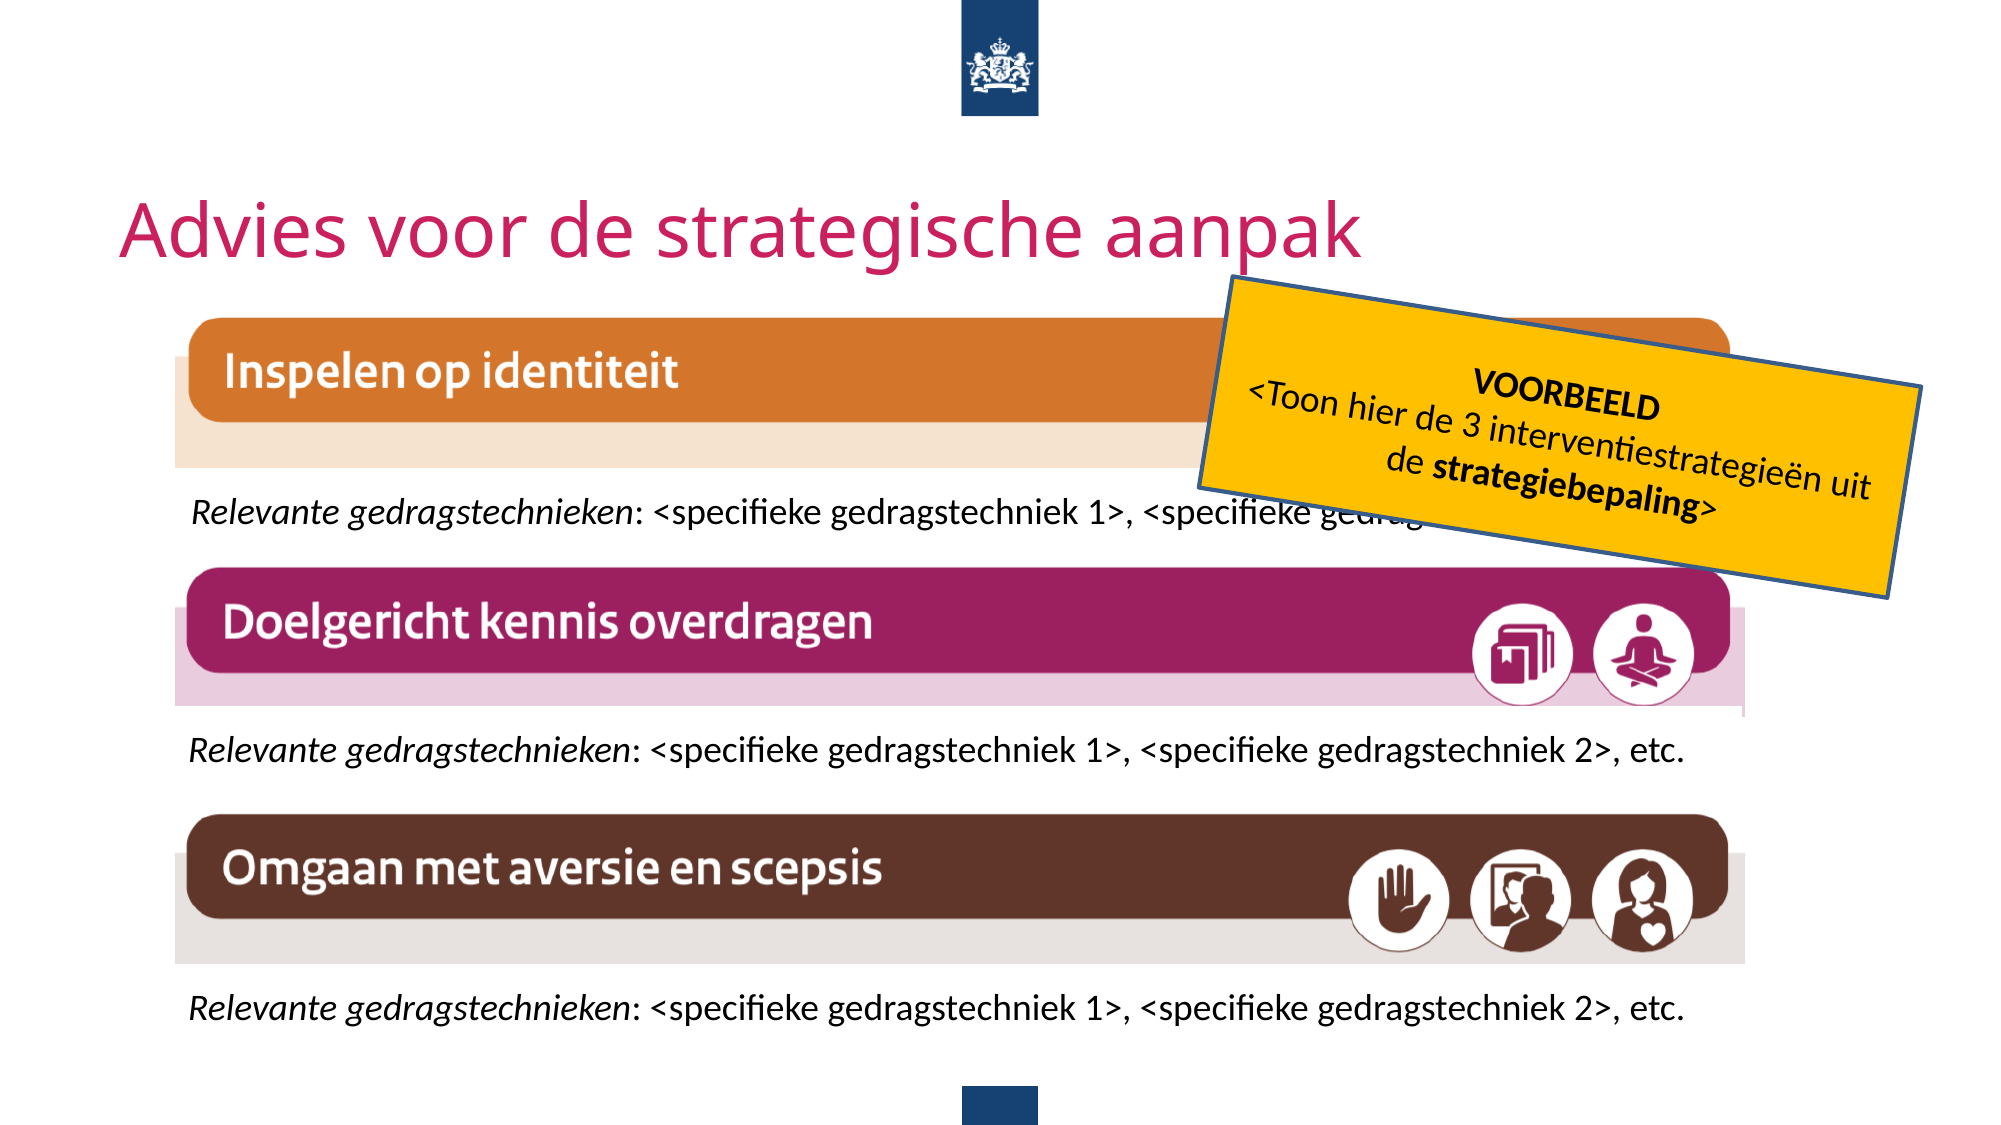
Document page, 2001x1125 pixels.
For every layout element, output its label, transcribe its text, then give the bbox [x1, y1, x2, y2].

text_box Relevante gedragstechnieken: <specifieke gedragstechniek 1>, <specifieke gedragstechniek 2>, etc. [173, 964, 1742, 1047]
text_box Relevante gedragstechnieken: <specifieke gedragstechniek 1>, <specifieke gedragstechniek 2>, etc. [173, 706, 1742, 789]
picture [1325, 290, 1745, 358]
text_box Relevante gedragstechnieken: <specifieke gedragstechniek 1>, <specifieke gedragstechniek 2>, etc. [176, 468, 1588, 551]
picture [175, 290, 1230, 469]
text_box Advies voor de strategische aanpak [104, 125, 1897, 281]
picture [175, 788, 1745, 964]
picture [175, 542, 1745, 717]
text_box VOORBEELD <Toon hier de 3 interventiestrategieën uit de strategiebepaling> [1198, 276, 1922, 598]
